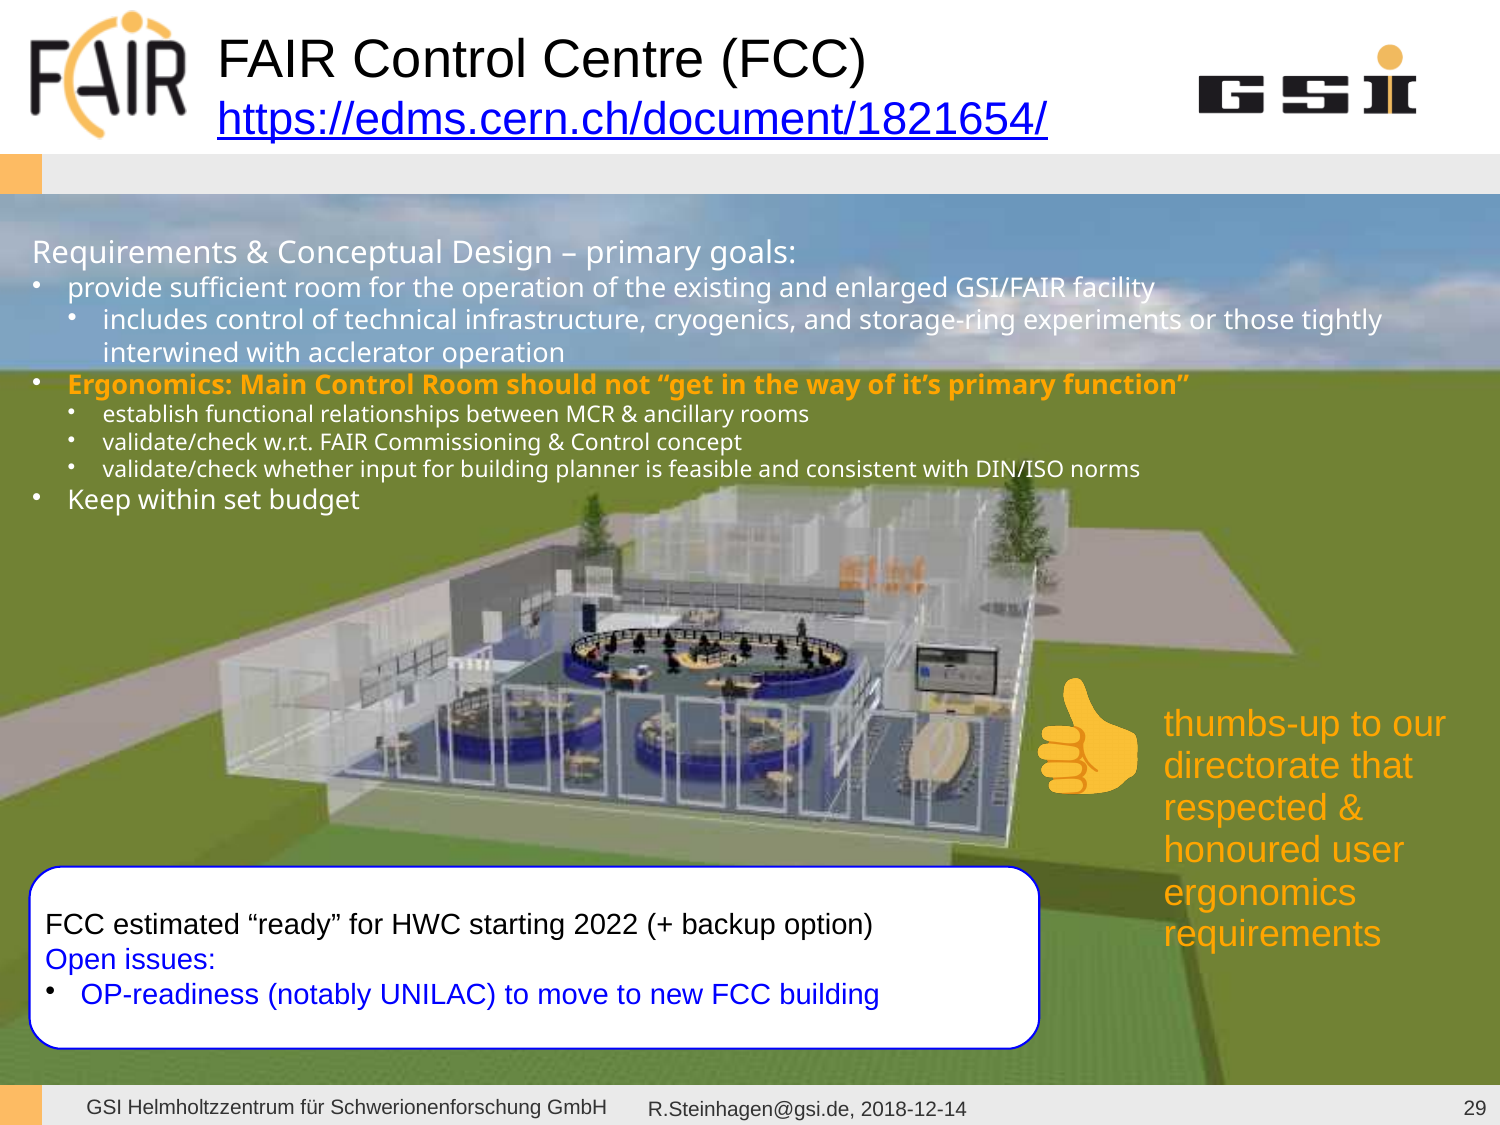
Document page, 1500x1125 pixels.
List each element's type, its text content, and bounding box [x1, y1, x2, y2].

picture [30, 9, 187, 141]
text_box thumbs-up to our directorate that respected & honoured user ergonomics requirements [1148, 695, 1492, 963]
text_box Requirements & Conceptual Design – primary goals: provide sufficient room for the operation of the existing and enlarged GSI/FAIR facility includes control of technical infrastructure, cryogenics, and storage-ring experiments or those tightly interwined with acclerator operation Ergonomics: Main Control Room should not “get in the way of it’s primary function” establish functional relationships between MCR & ancillary rooms validate/check w.r.t. FAIR Commissioning & Control concept validate/check whether input for building planner is feasible and consistent with DIN/ISO norms Keep within set budget [17, 225, 1470, 581]
picture [1197, 42, 1419, 117]
text_box FCC estimated “ready” for HWC starting 2022 (+ backup option) Open issues: OP-readiness (notably UNILAC) to move to new FCC building [29, 866, 1040, 1049]
text_box FAIR Control Centre (FCC) https://edms.cern.ch/document/1821654/ [217, 20, 1180, 147]
picture [0, 194, 1500, 1085]
